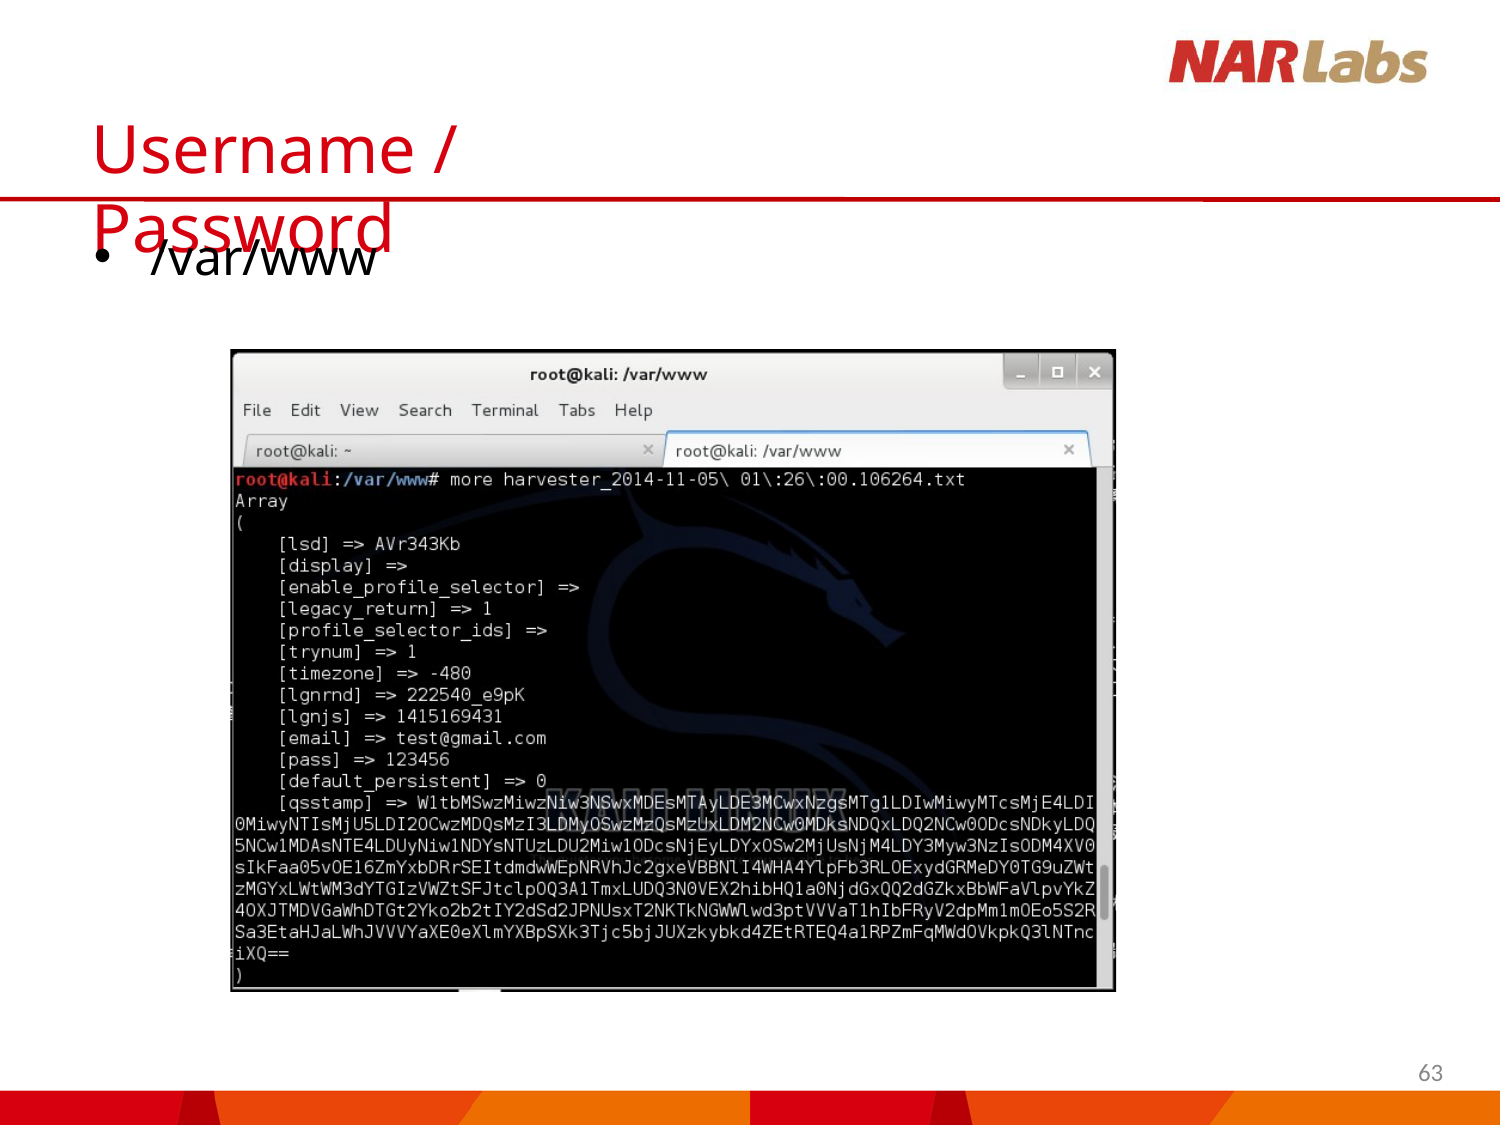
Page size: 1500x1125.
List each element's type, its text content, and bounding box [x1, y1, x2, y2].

text_box [230, 350, 1116, 991]
text_box 61 [1414, 1056, 1448, 1090]
text_box /var/www [89, 226, 379, 286]
text_box Username / Password [89, 107, 768, 187]
